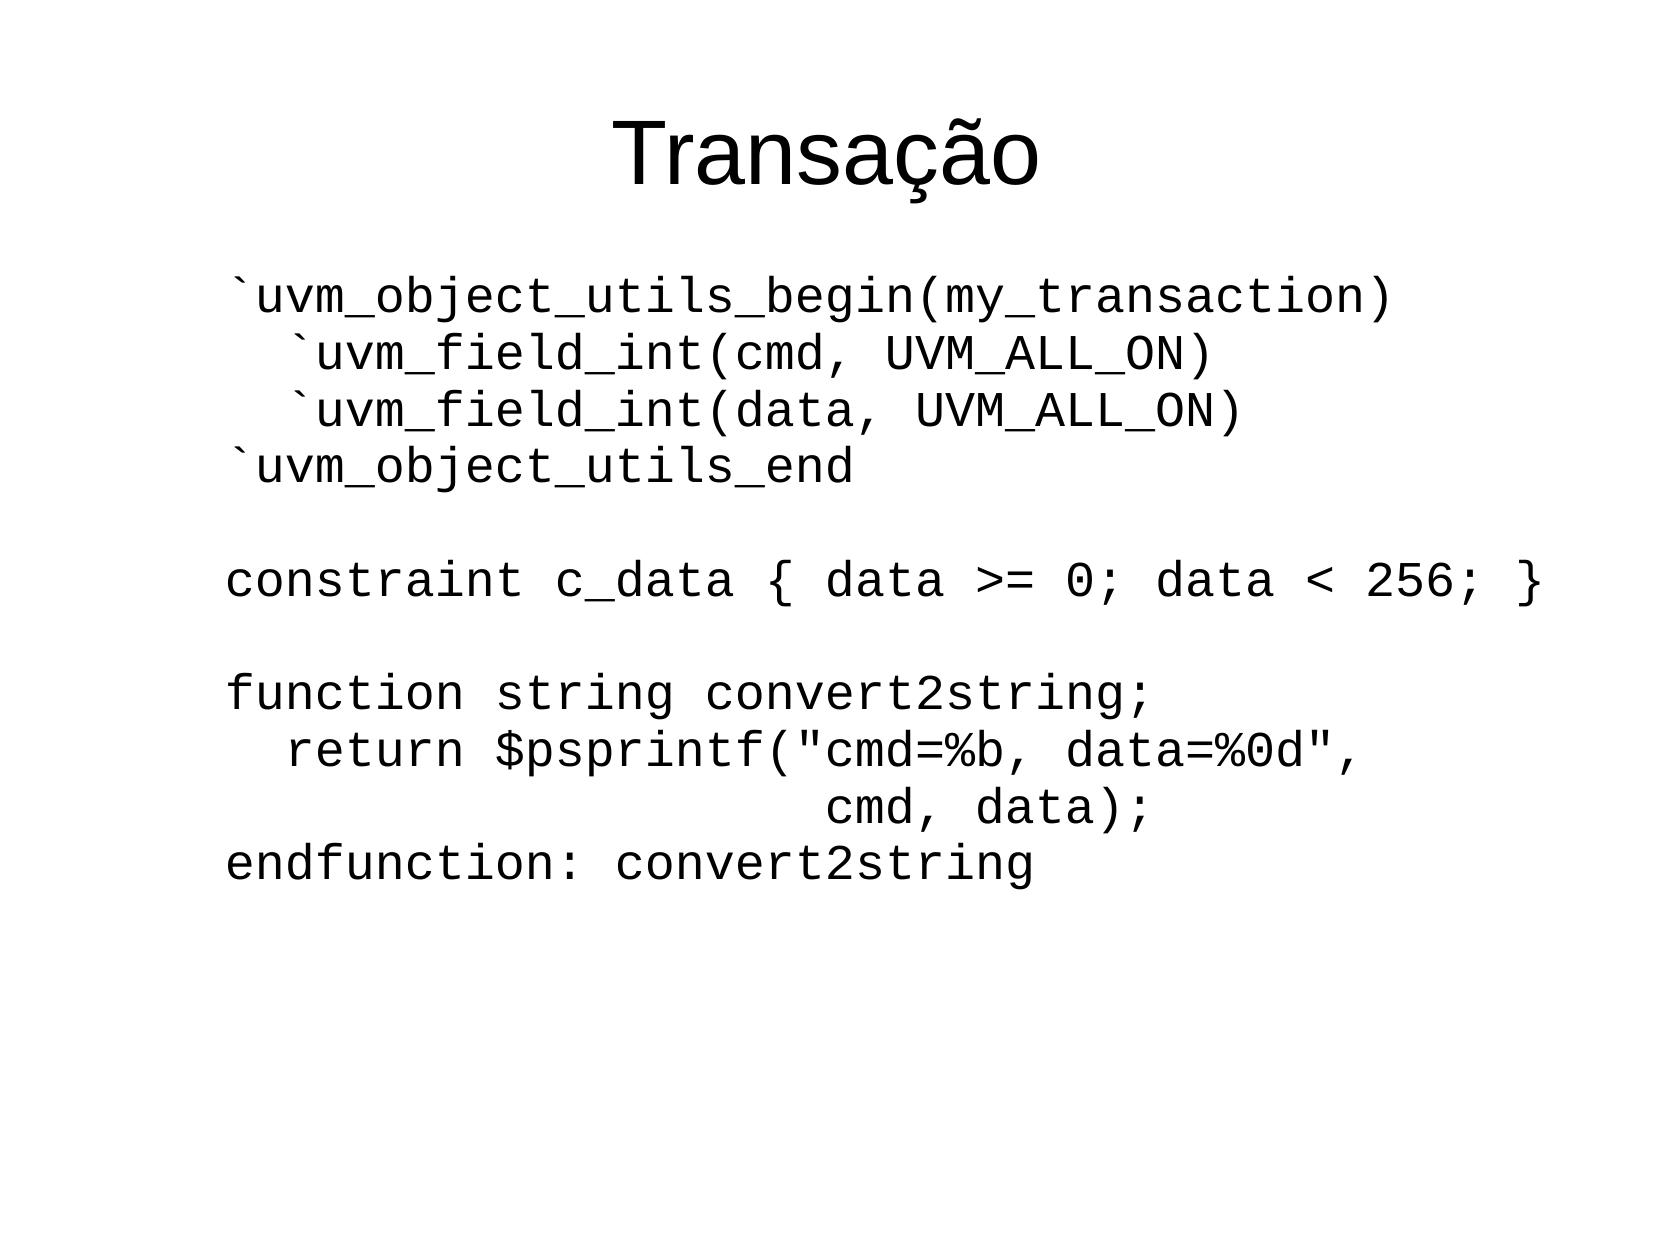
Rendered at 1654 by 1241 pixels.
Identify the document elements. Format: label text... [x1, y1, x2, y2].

title Transação [82, 49, 1571, 257]
list `uvm_object_utils_begin(my_transaction) `uvm_field_int(cmd, UVM_ALL_ON) `uvm_field_int(data, UVM_ALL_ON) `uvm_object_utils_end constraint c_data { data >= 0; data < 256; } function string convert2string; return $psprintf("cmd=%b, data=%0d", cmd, data); endfunction: convert2string [164, 270, 1546, 991]
